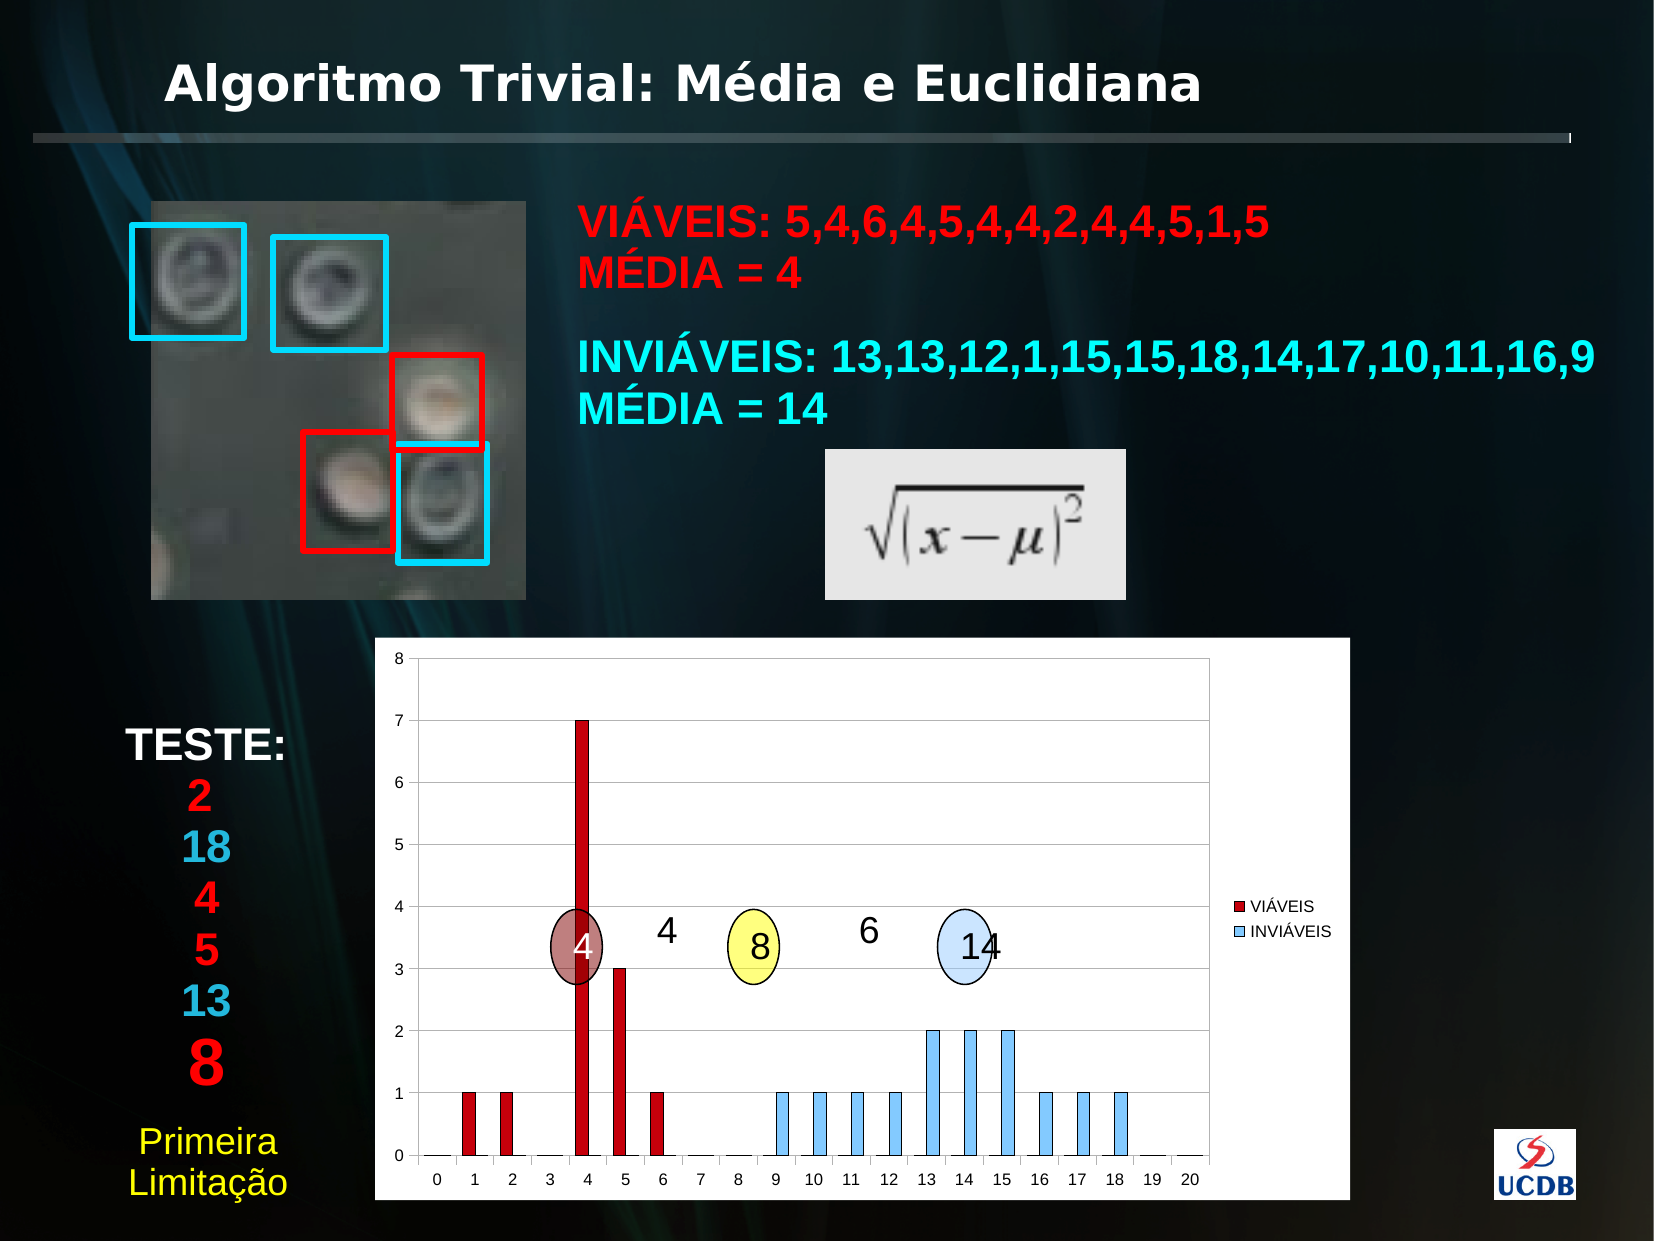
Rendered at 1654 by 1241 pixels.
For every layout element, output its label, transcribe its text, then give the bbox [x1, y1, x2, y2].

text_box Primeira Limitação [113, 1113, 303, 1212]
text_box 14 [937, 909, 992, 985]
text_box 14 [984, 940, 993, 951]
picture [0, 0, 1654, 1241]
text_box VIÁVEIS: 5,4,6,4,5,4,4,2,4,4,5,1,5 MÉDIA = 4 [562, 188, 1286, 306]
text_box 8 [727, 909, 780, 985]
text_box TESTE: 2 18 4 5 13 8 [110, 712, 304, 1160]
text_box 4 [550, 909, 603, 985]
text_box Algoritmo Trivial: Média e Euclidiana [150, 45, 1126, 119]
text_box 6 [844, 903, 895, 960]
text_box 4 [631, 903, 703, 960]
text_box INVIÁVEIS: 13,13,12,1,15,15,18,14,17,10,11,16,9 MÉDIA = 14 [562, 324, 1612, 442]
chart [375, 637, 1351, 1201]
